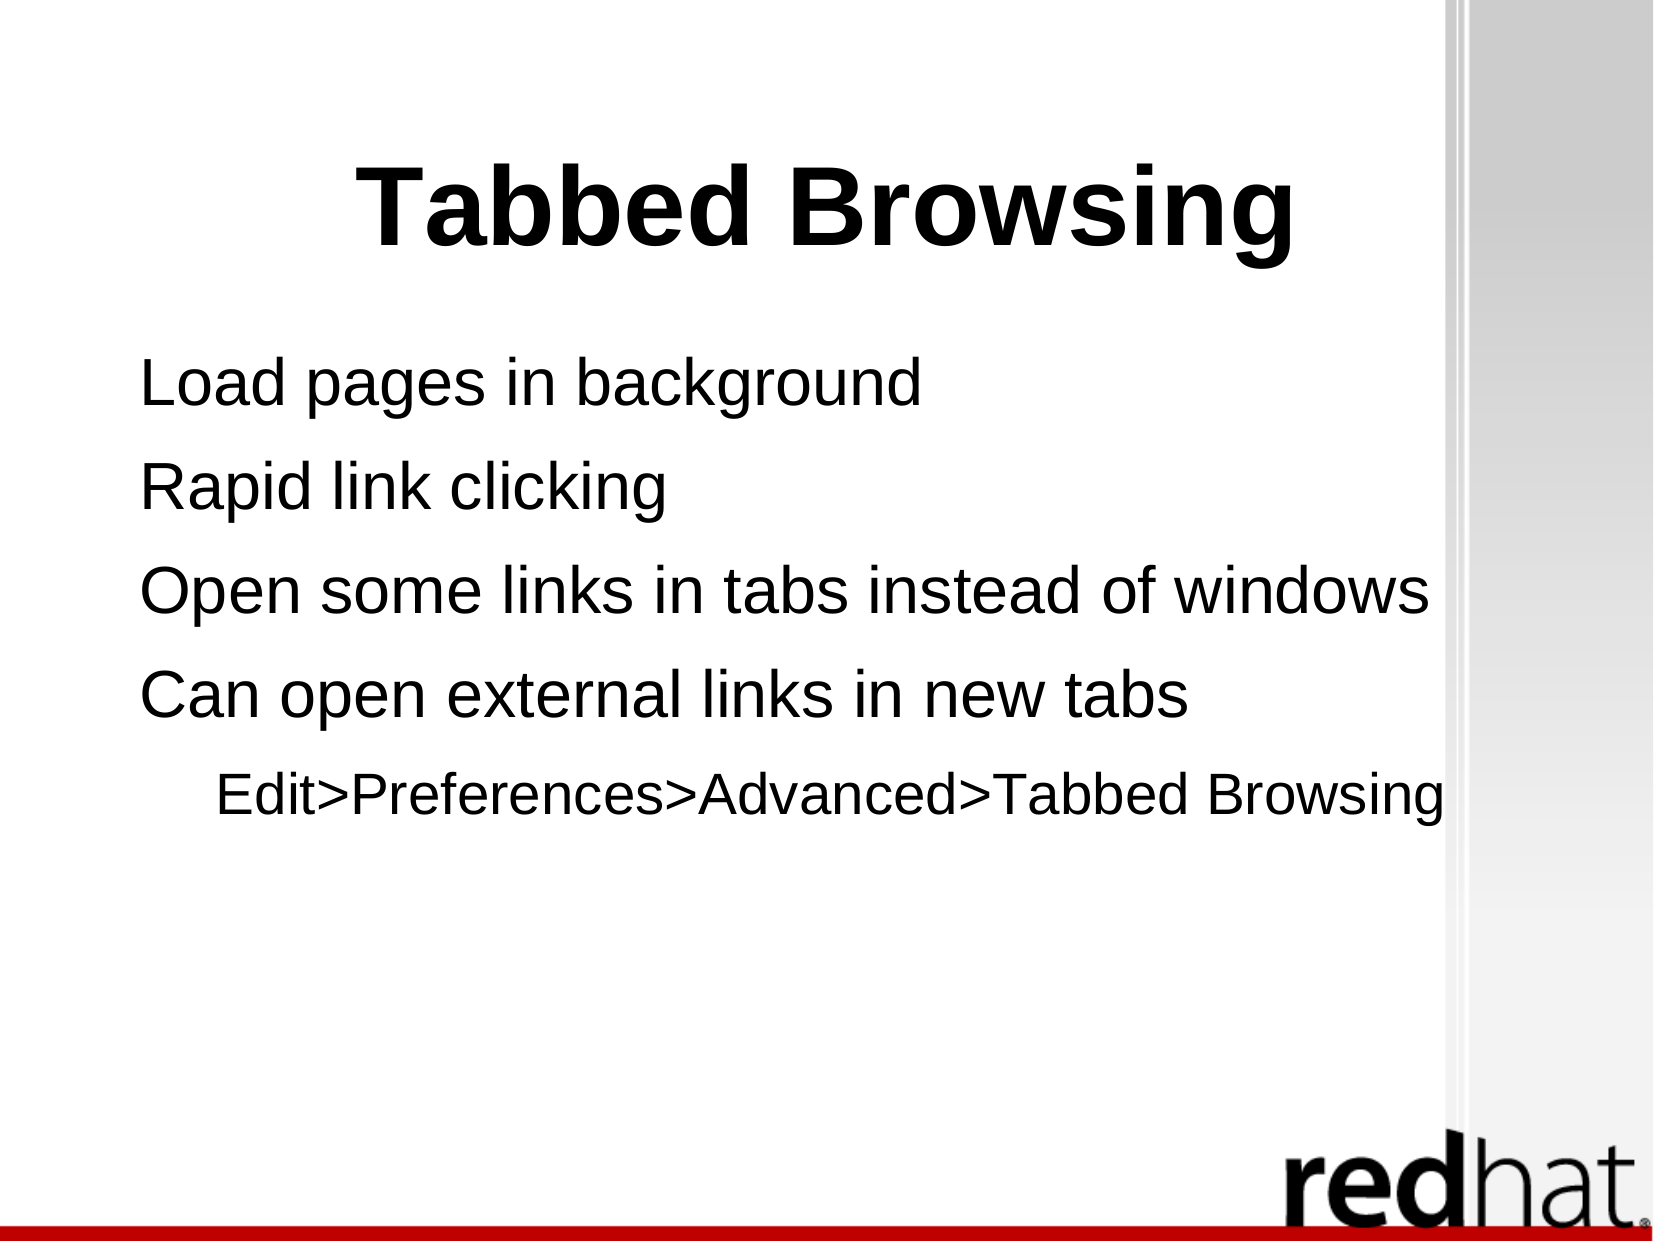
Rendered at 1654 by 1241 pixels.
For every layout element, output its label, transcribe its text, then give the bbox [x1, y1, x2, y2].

list Load pages in background Rapid link clicking Open some links in tabs instead of windows Can open external links in new tabs Edit>Preferences>Advanced>Tabbed Browsing [121, 344, 1533, 1127]
title Tabbed Browsing [121, 102, 1533, 311]
picture [0, 0, 1654, 1241]
